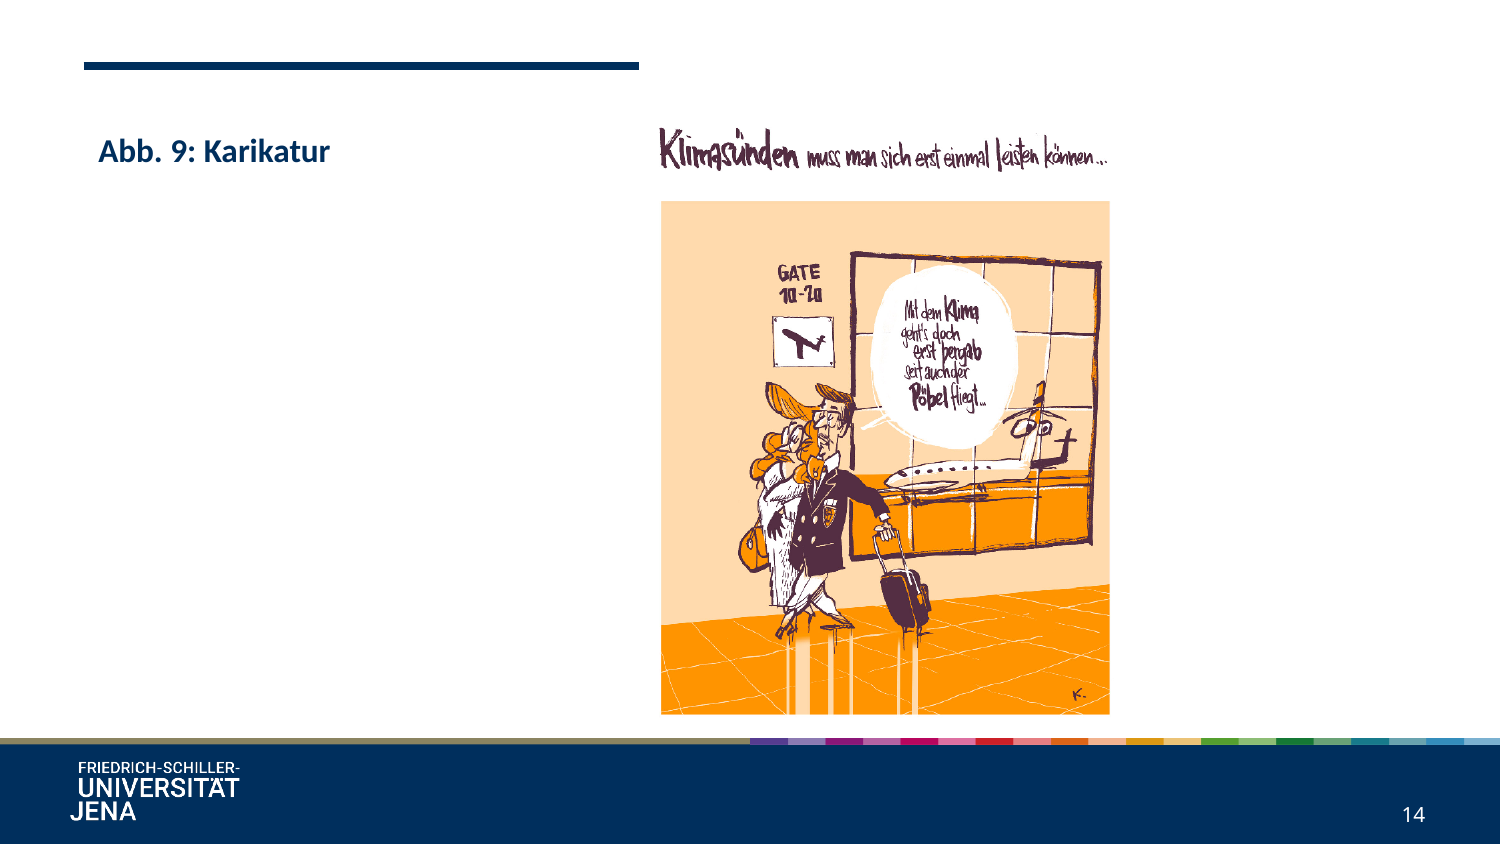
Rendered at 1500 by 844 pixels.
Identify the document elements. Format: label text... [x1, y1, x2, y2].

picture [68, 755, 241, 827]
text_box Abb. 9: Karikatur [83, 121, 523, 177]
picture [750, 738, 1500, 745]
picture [654, 124, 1114, 720]
